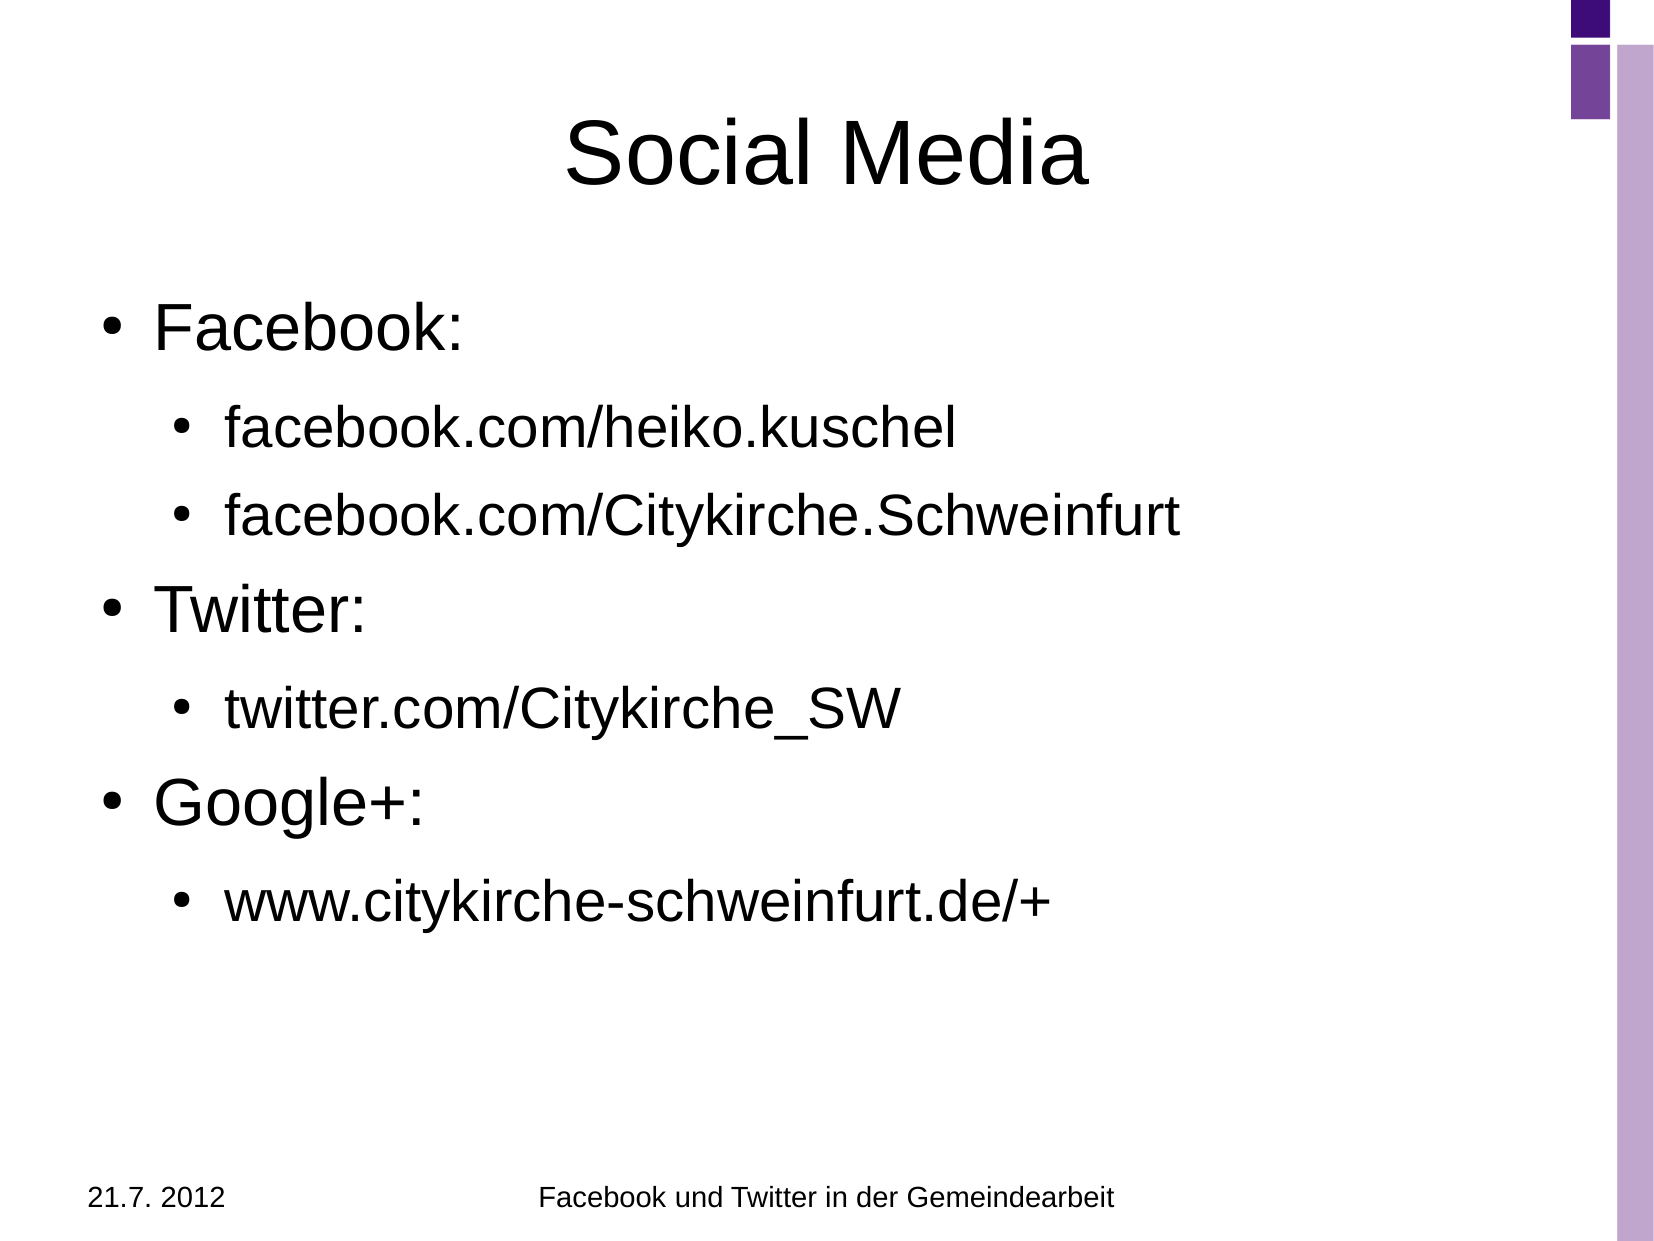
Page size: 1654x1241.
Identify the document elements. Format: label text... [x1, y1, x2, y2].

title Social Media [82, 49, 1571, 257]
picture [1571, 0, 1654, 1241]
list Facebook: facebook.com/heiko.kuschel facebook.com/Citykirche.Schweinfurt Twitter: twitter.com/Citykirche_SW Google+: www.citykirche-schweinfurt.de/+ [82, 290, 1571, 1109]
